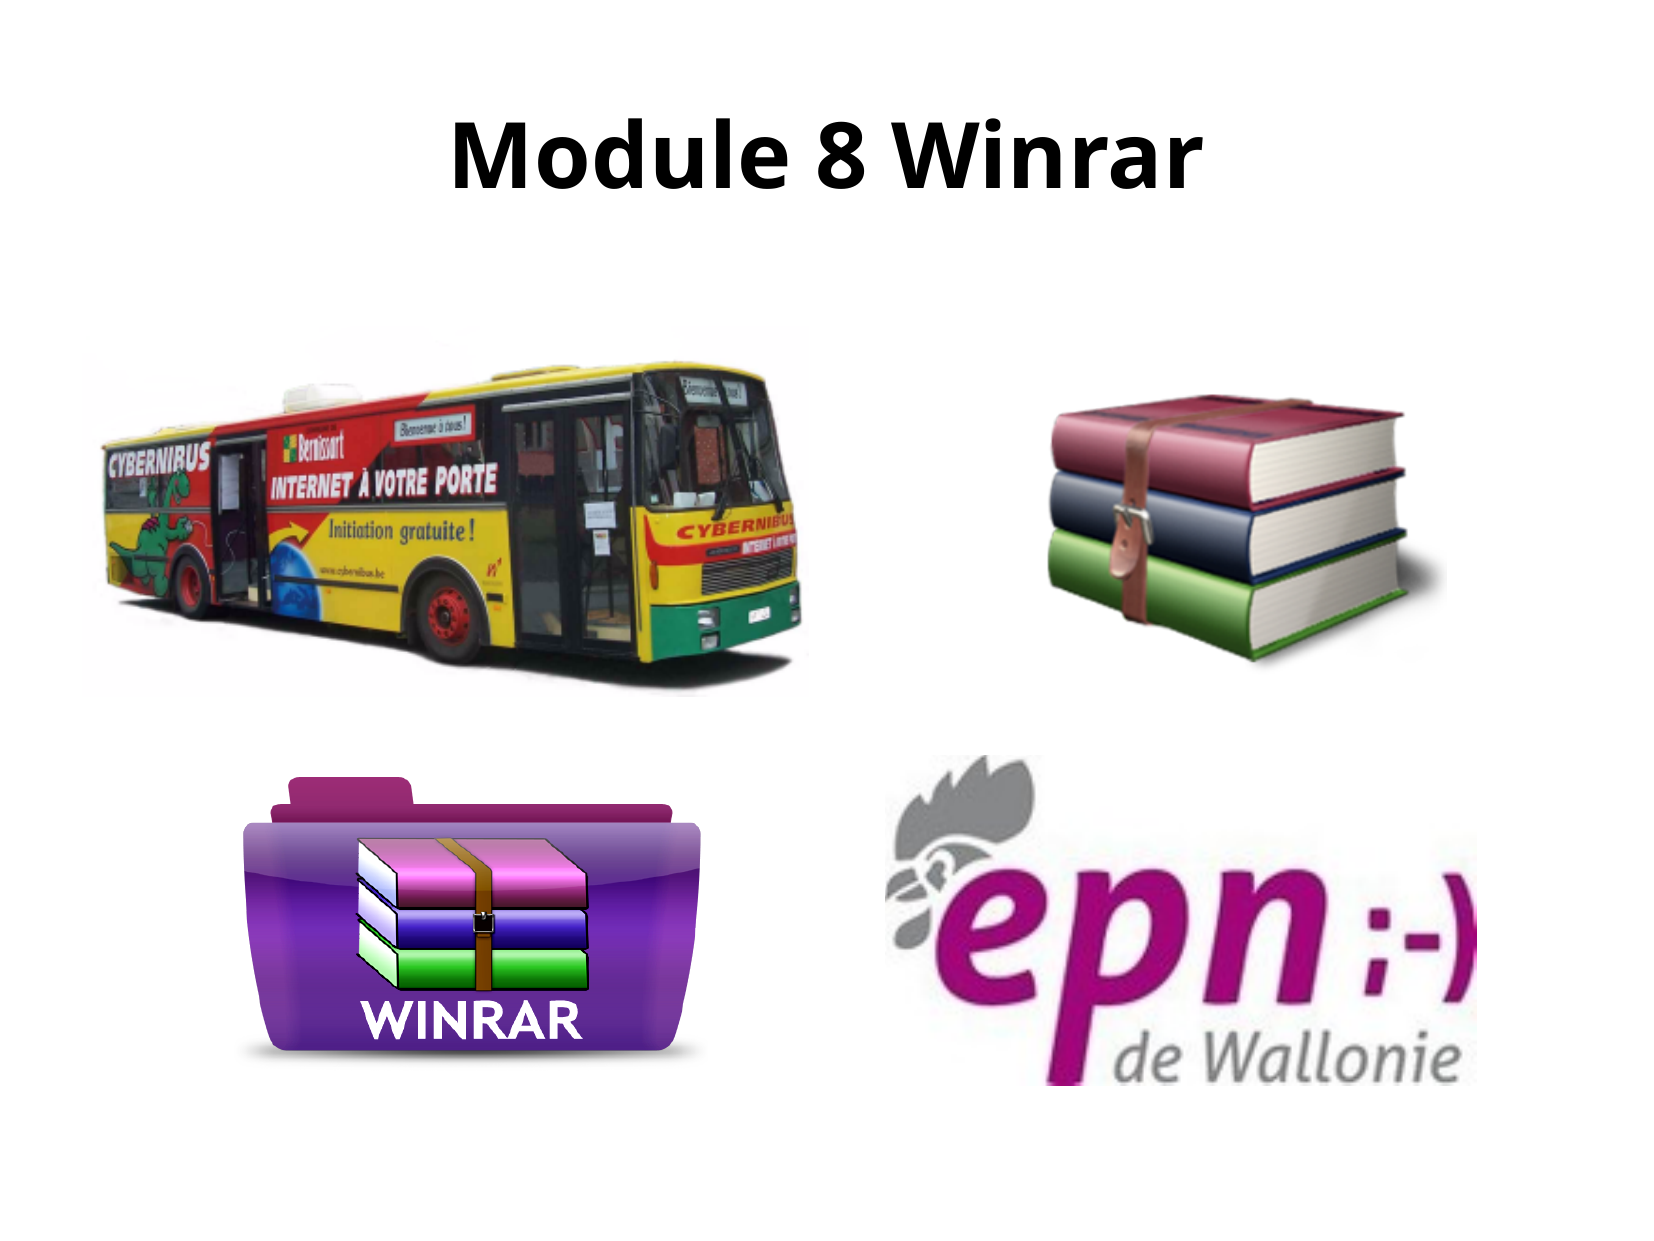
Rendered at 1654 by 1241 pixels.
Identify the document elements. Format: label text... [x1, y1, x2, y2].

picture [1046, 324, 1447, 725]
picture [82, 326, 809, 697]
title Module 8 Winrar [82, 56, 1571, 250]
picture [233, 708, 709, 1122]
picture [885, 755, 1477, 1086]
